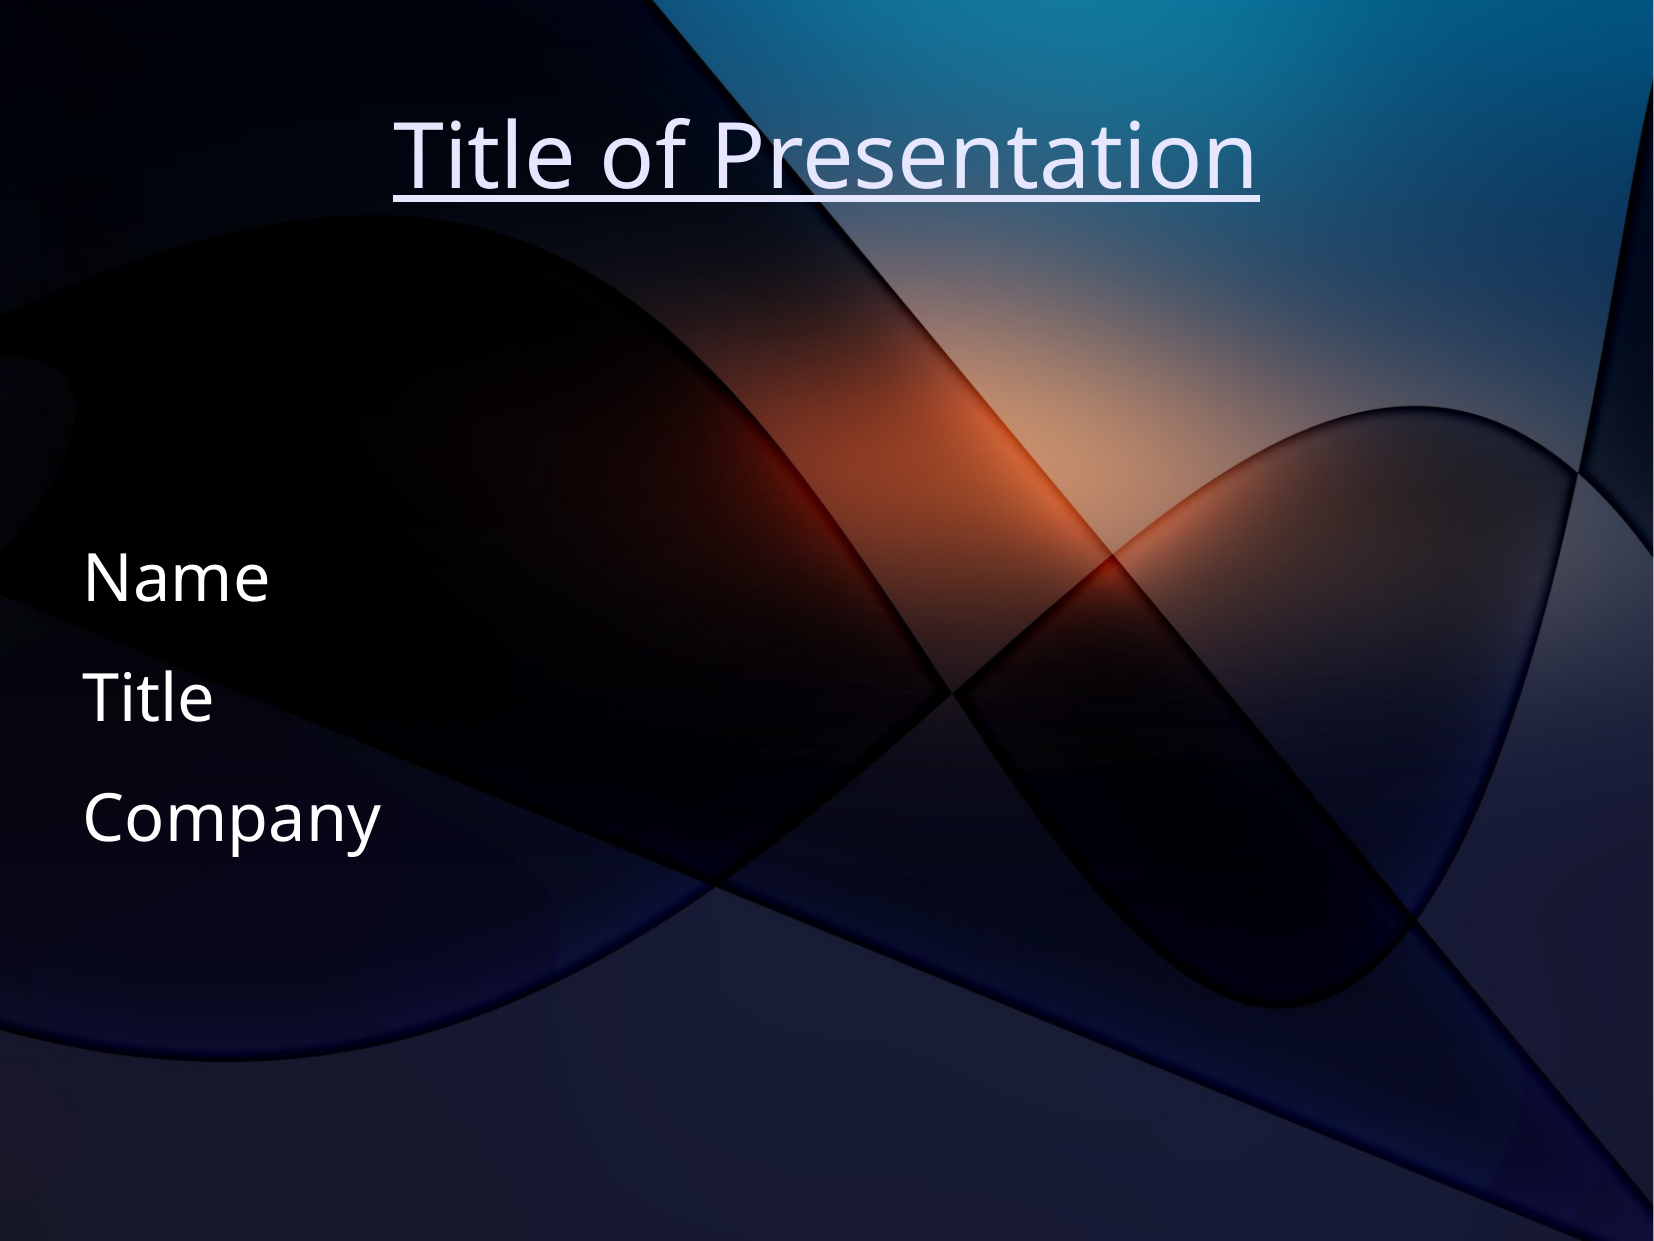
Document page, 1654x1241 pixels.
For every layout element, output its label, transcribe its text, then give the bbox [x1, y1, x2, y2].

picture [0, 0, 1654, 1241]
title Title of Presentation [82, 49, 1571, 257]
list Name Title Company [82, 290, 1571, 1109]
picture [1275, 40, 1282, 49]
